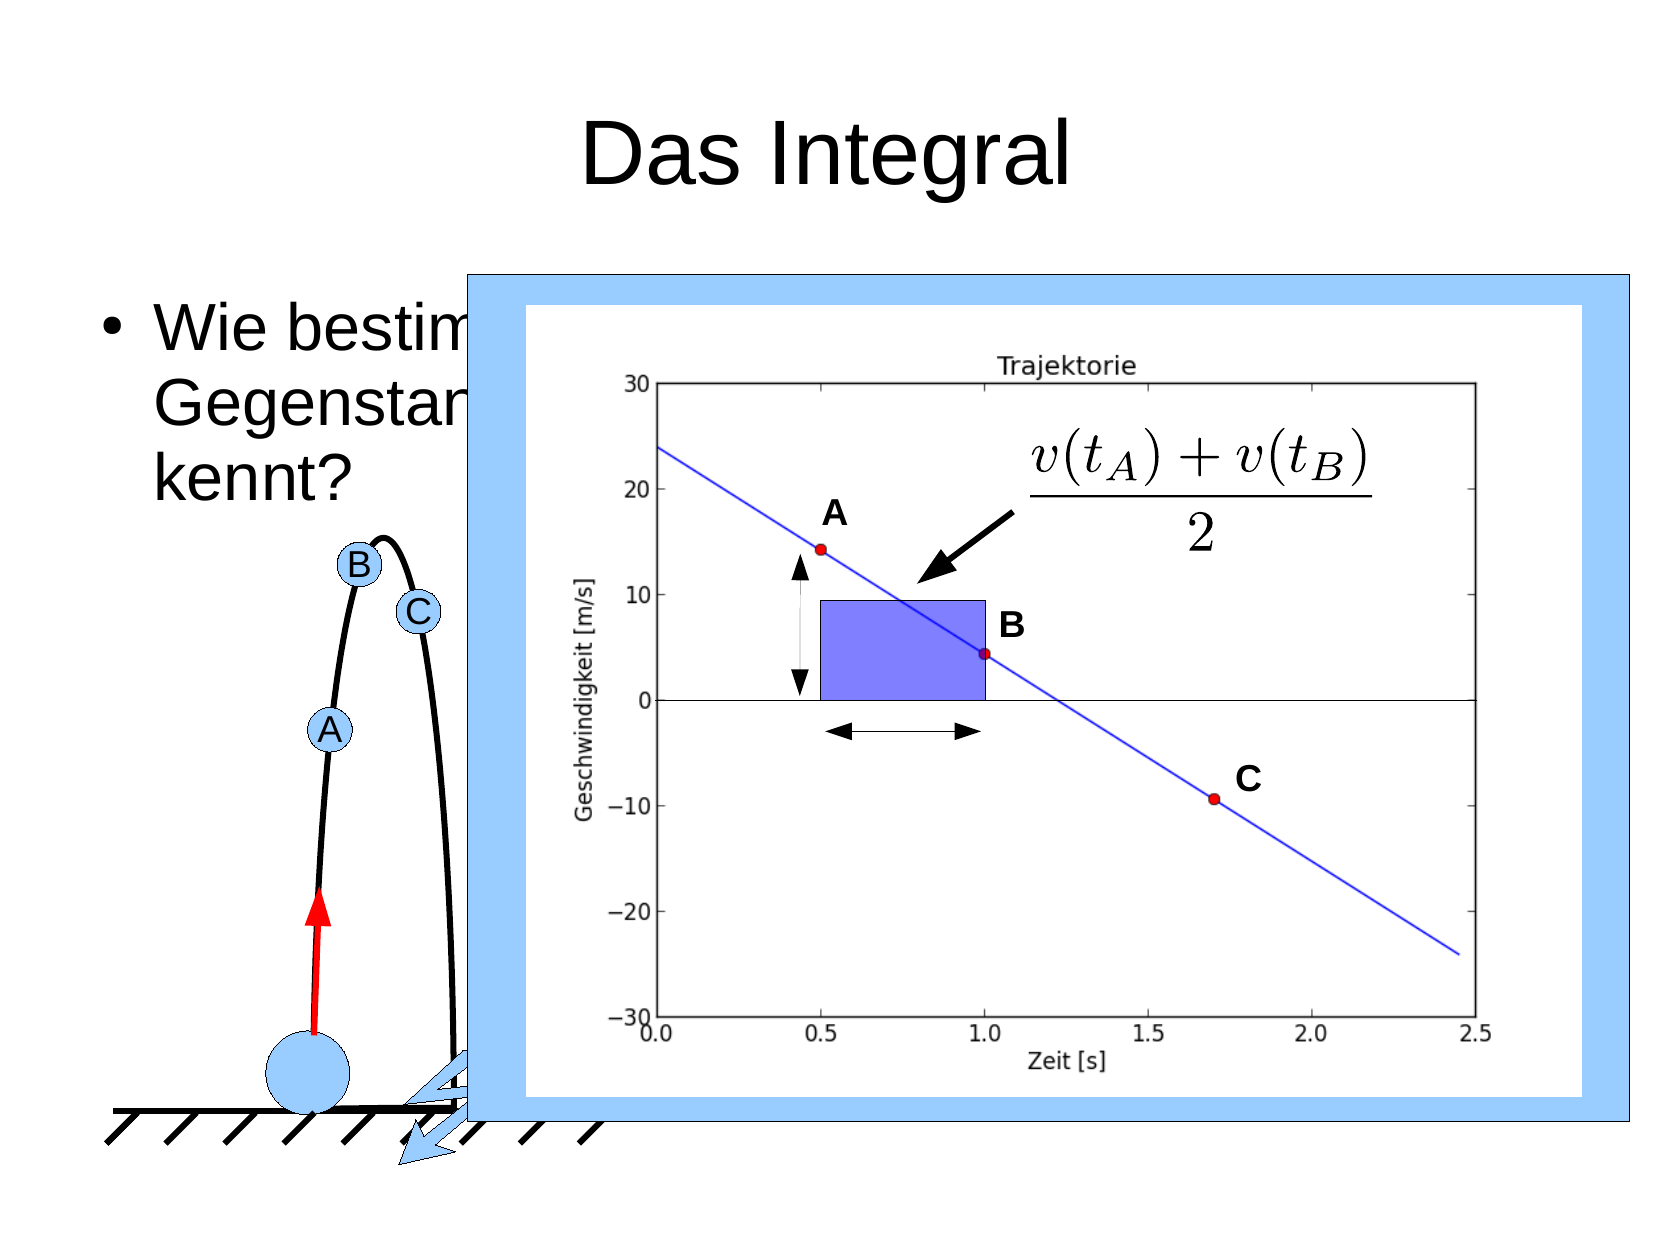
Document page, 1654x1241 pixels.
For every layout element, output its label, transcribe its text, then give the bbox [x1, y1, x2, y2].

text_box C [1220, 750, 1277, 807]
title Das Integral [82, 56, 1571, 250]
text_box A [806, 484, 864, 542]
picture [526, 305, 1582, 1097]
text_box C [396, 589, 441, 634]
list Wie bestimmt man die Position eines Gegenstands wenn man sein Geschwindigkeit kennt? [82, 290, 467, 1094]
text_box B [337, 542, 382, 587]
text_box B [983, 596, 1041, 654]
text_box [265, 274, 1630, 1165]
text_box A [307, 707, 353, 753]
